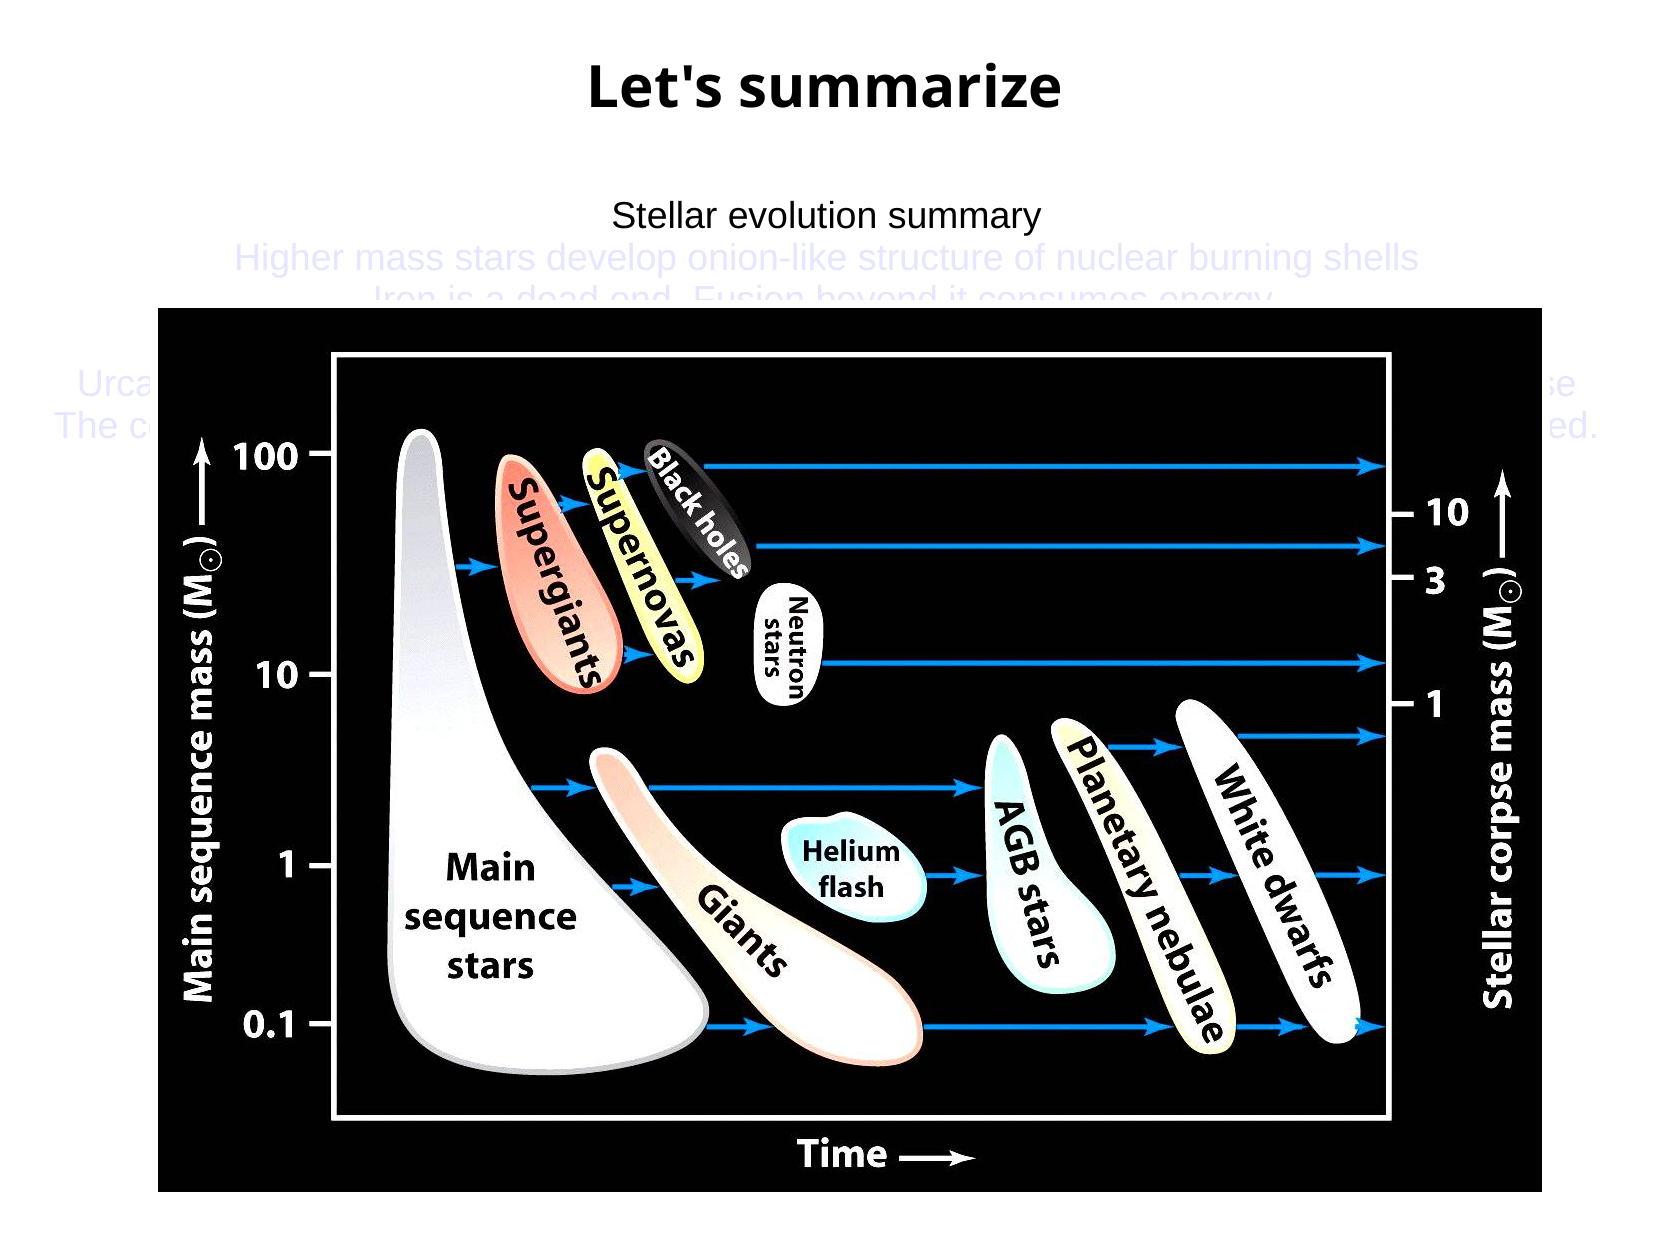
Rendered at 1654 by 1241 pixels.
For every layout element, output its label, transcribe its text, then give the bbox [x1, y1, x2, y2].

text_box Stellar evolution summary Higher mass stars develop onion-like structure of nuclear burning shells Iron is a dead end. Fusion beyond it consumes energy. The Iron core collapses and undergoes neutronization. Urca process produce a flood of neutrinos, that carry energy away and hasten the collapse The core collapses to nuclear densities, overshoots and bounces back. Shockwave triggered. The shockwave travels outwards, deflagrating nuclear reactions along its path A few hours later, the shockwave reaches the surface. Boom!! Remnant is either a pulsar (neutron star) or a black hole, depending of the mass. Black holes are simple stuff. They have “no hair”. [0, 187, 1654, 665]
picture [150, 300, 1550, 1201]
text_box Let's summarize [262, 37, 1388, 134]
